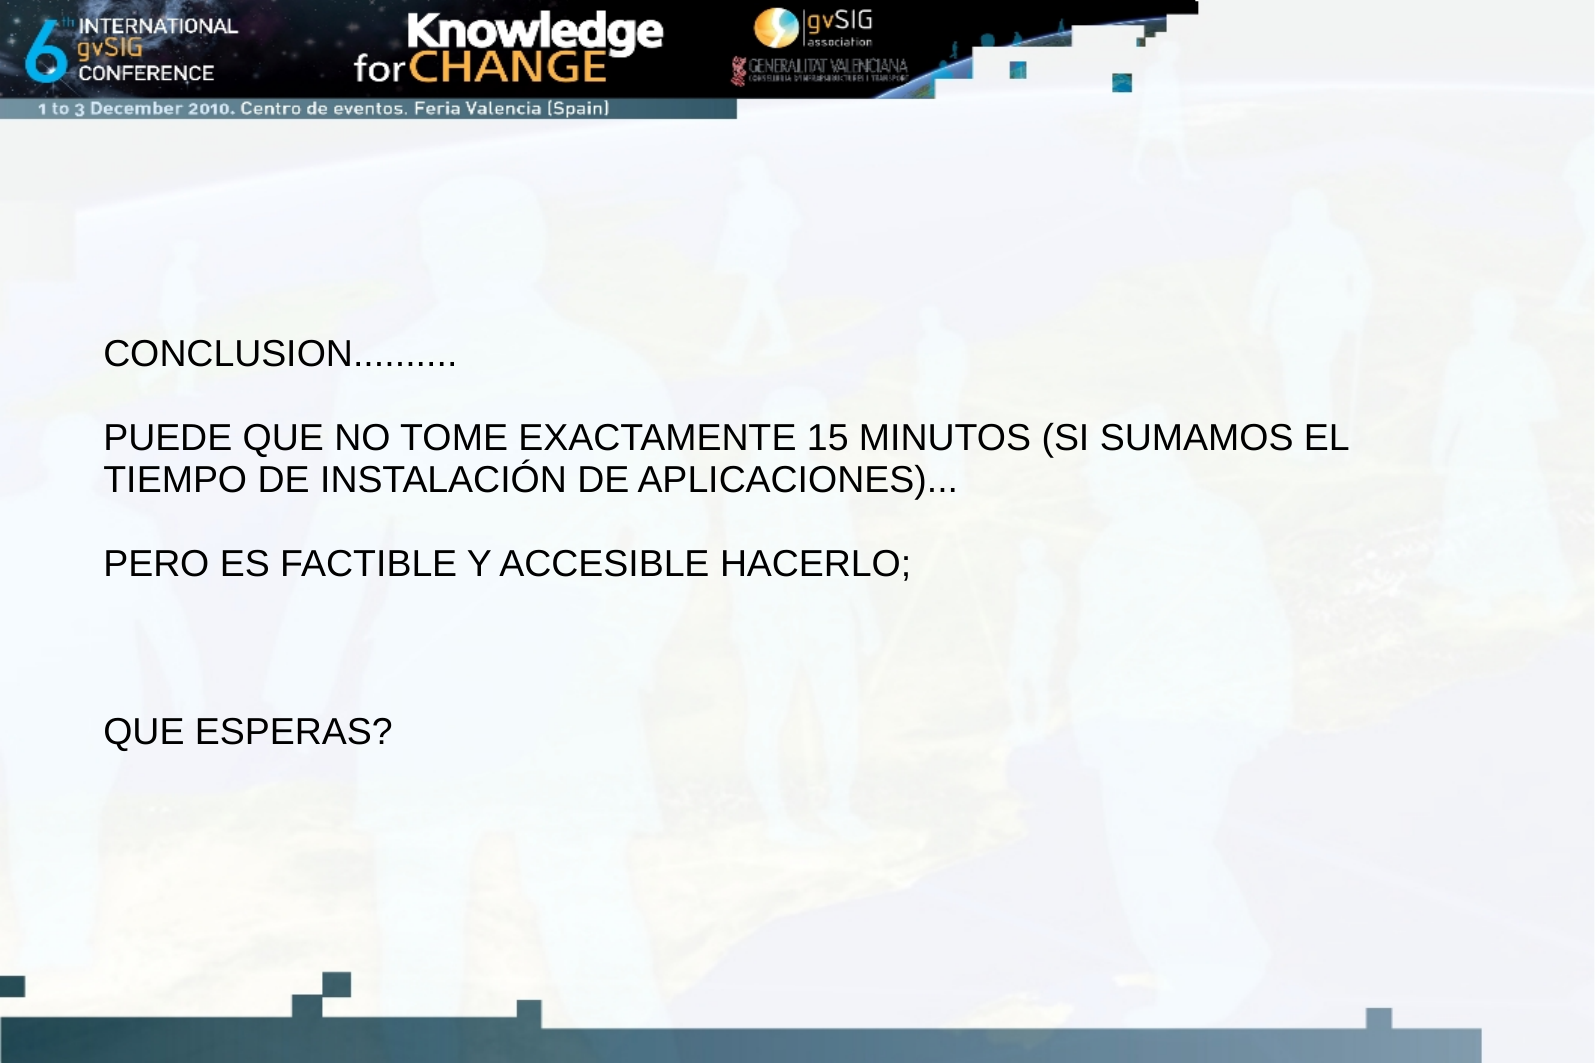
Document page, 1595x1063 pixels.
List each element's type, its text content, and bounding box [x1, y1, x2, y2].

text_box CONCLUSION.......... PUEDE QUE NO TOME EXACTAMENTE 15 MINUTOS (SI SUMAMOS EL TIEMPO DE INSTALACIÓN DE APLICACIONES)... PERO ES FACTIBLE Y ACCESIBLE HACERLO; QUE ESPERAS? [88, 324, 1453, 845]
picture [0, 0, 1595, 1063]
